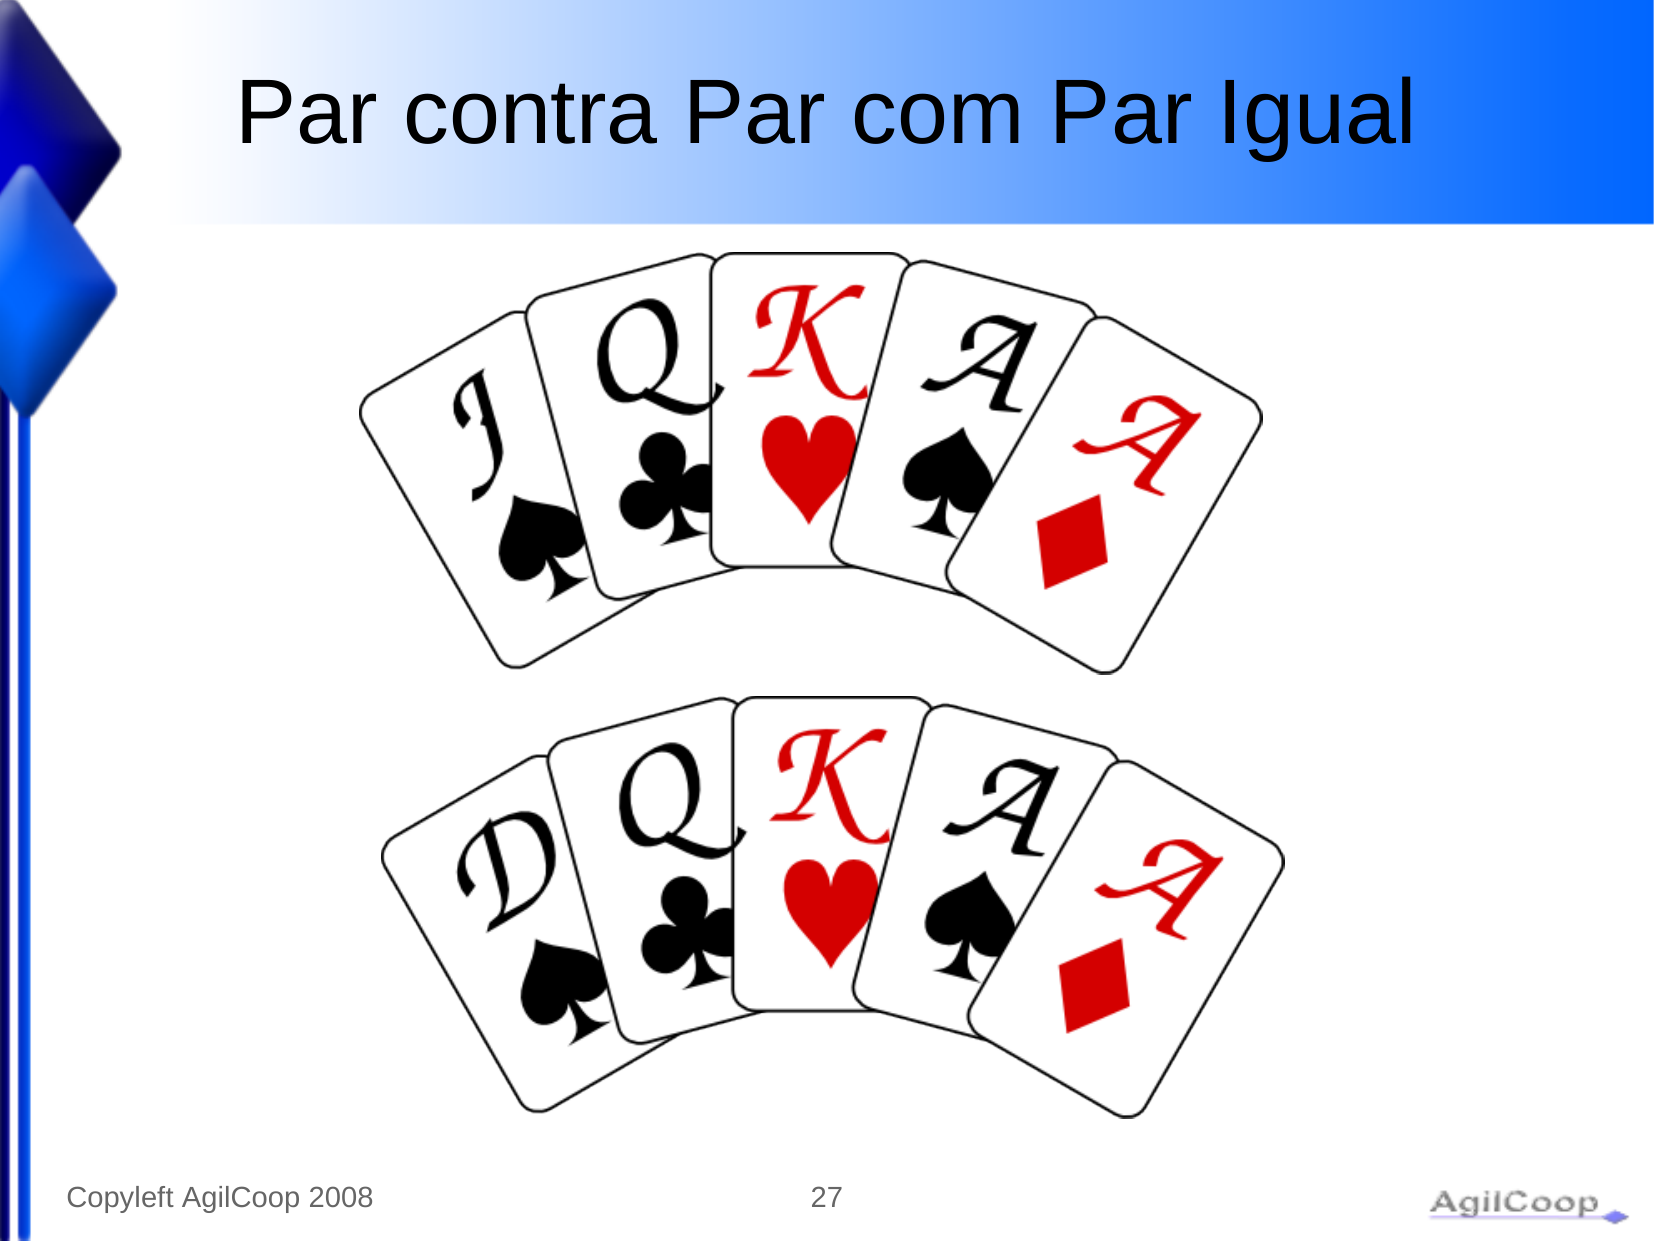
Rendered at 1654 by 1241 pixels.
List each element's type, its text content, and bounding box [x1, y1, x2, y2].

picture [0, 0, 1654, 1241]
title Par contra Par com Par Igual [82, 8, 1571, 216]
